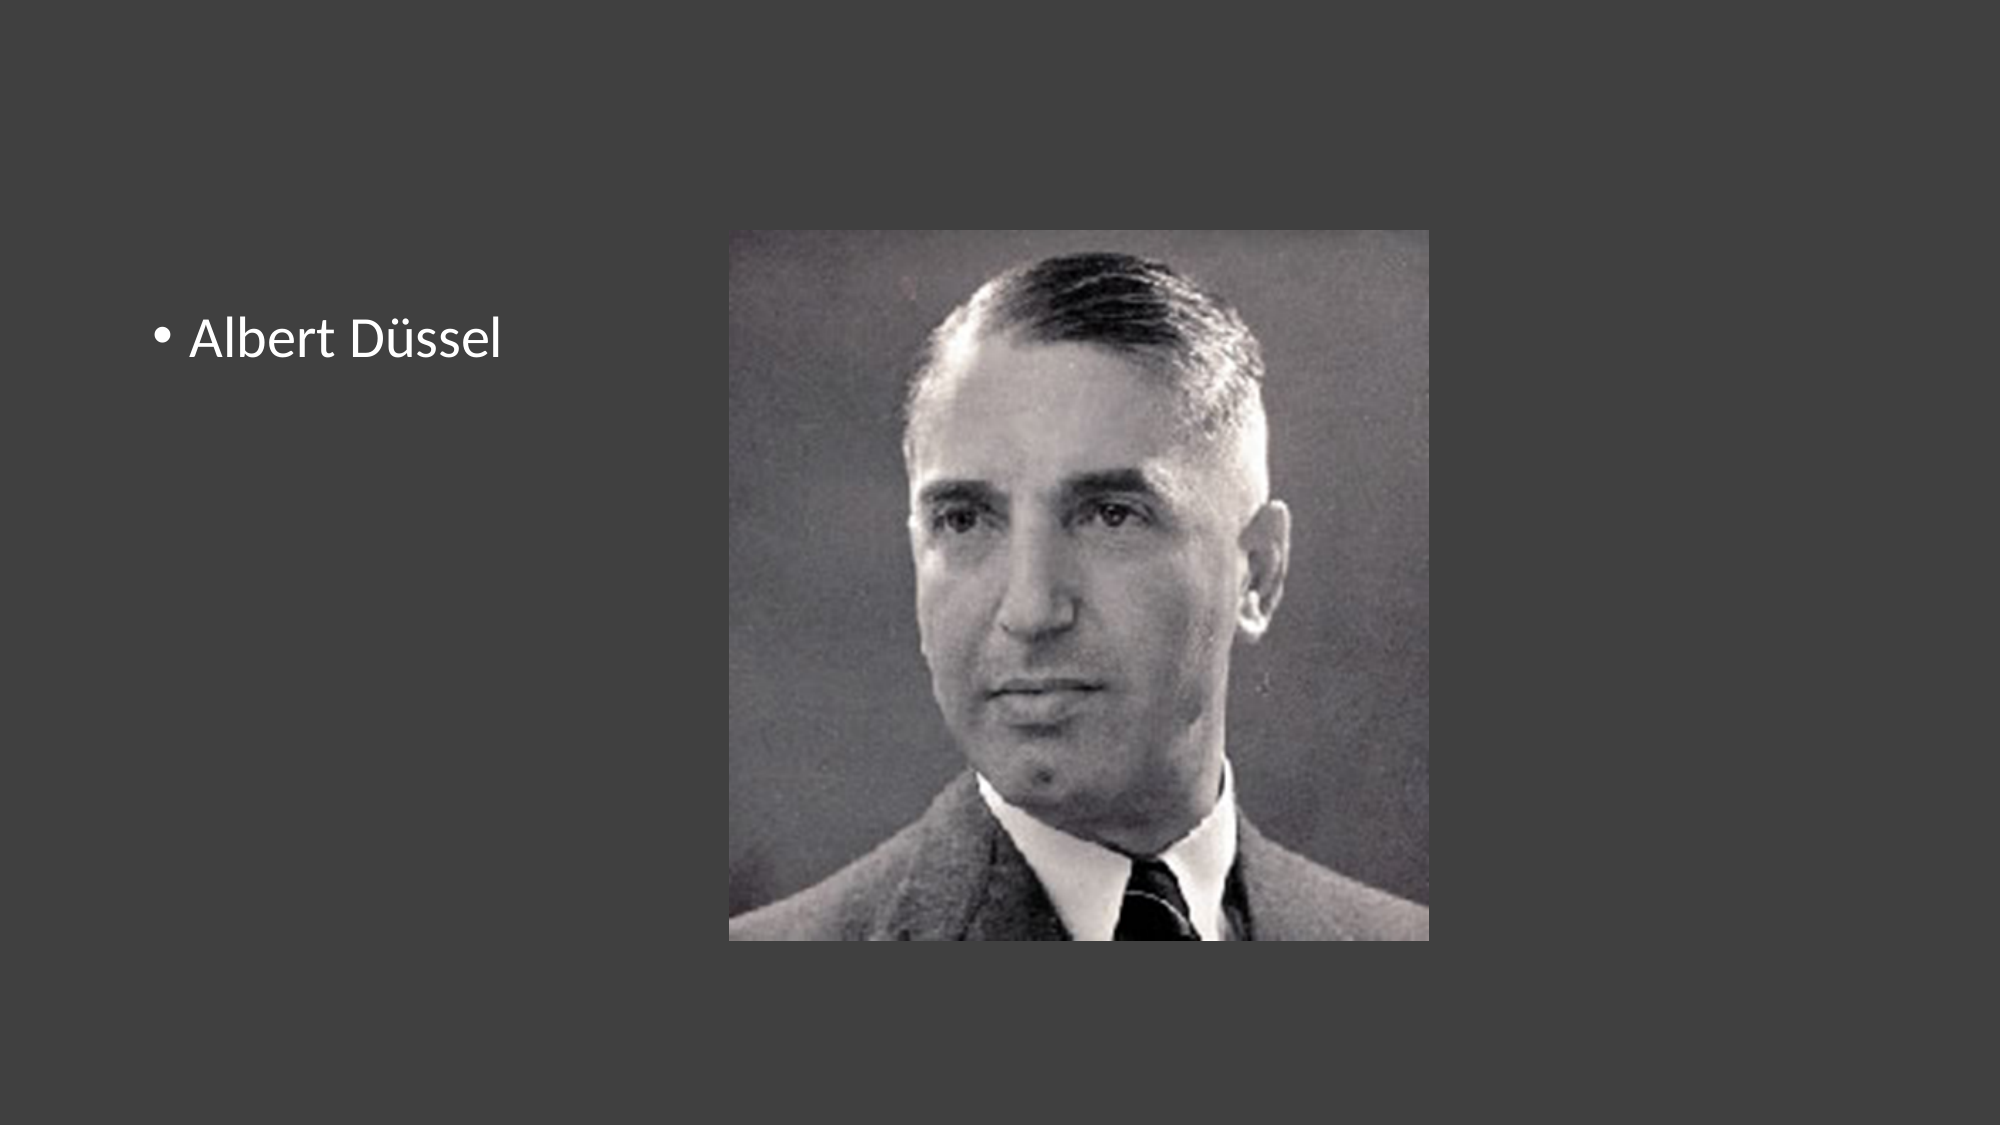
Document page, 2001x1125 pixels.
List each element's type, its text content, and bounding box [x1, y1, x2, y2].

list Albert Düssel [137, 299, 1863, 1014]
picture [729, 230, 1429, 941]
